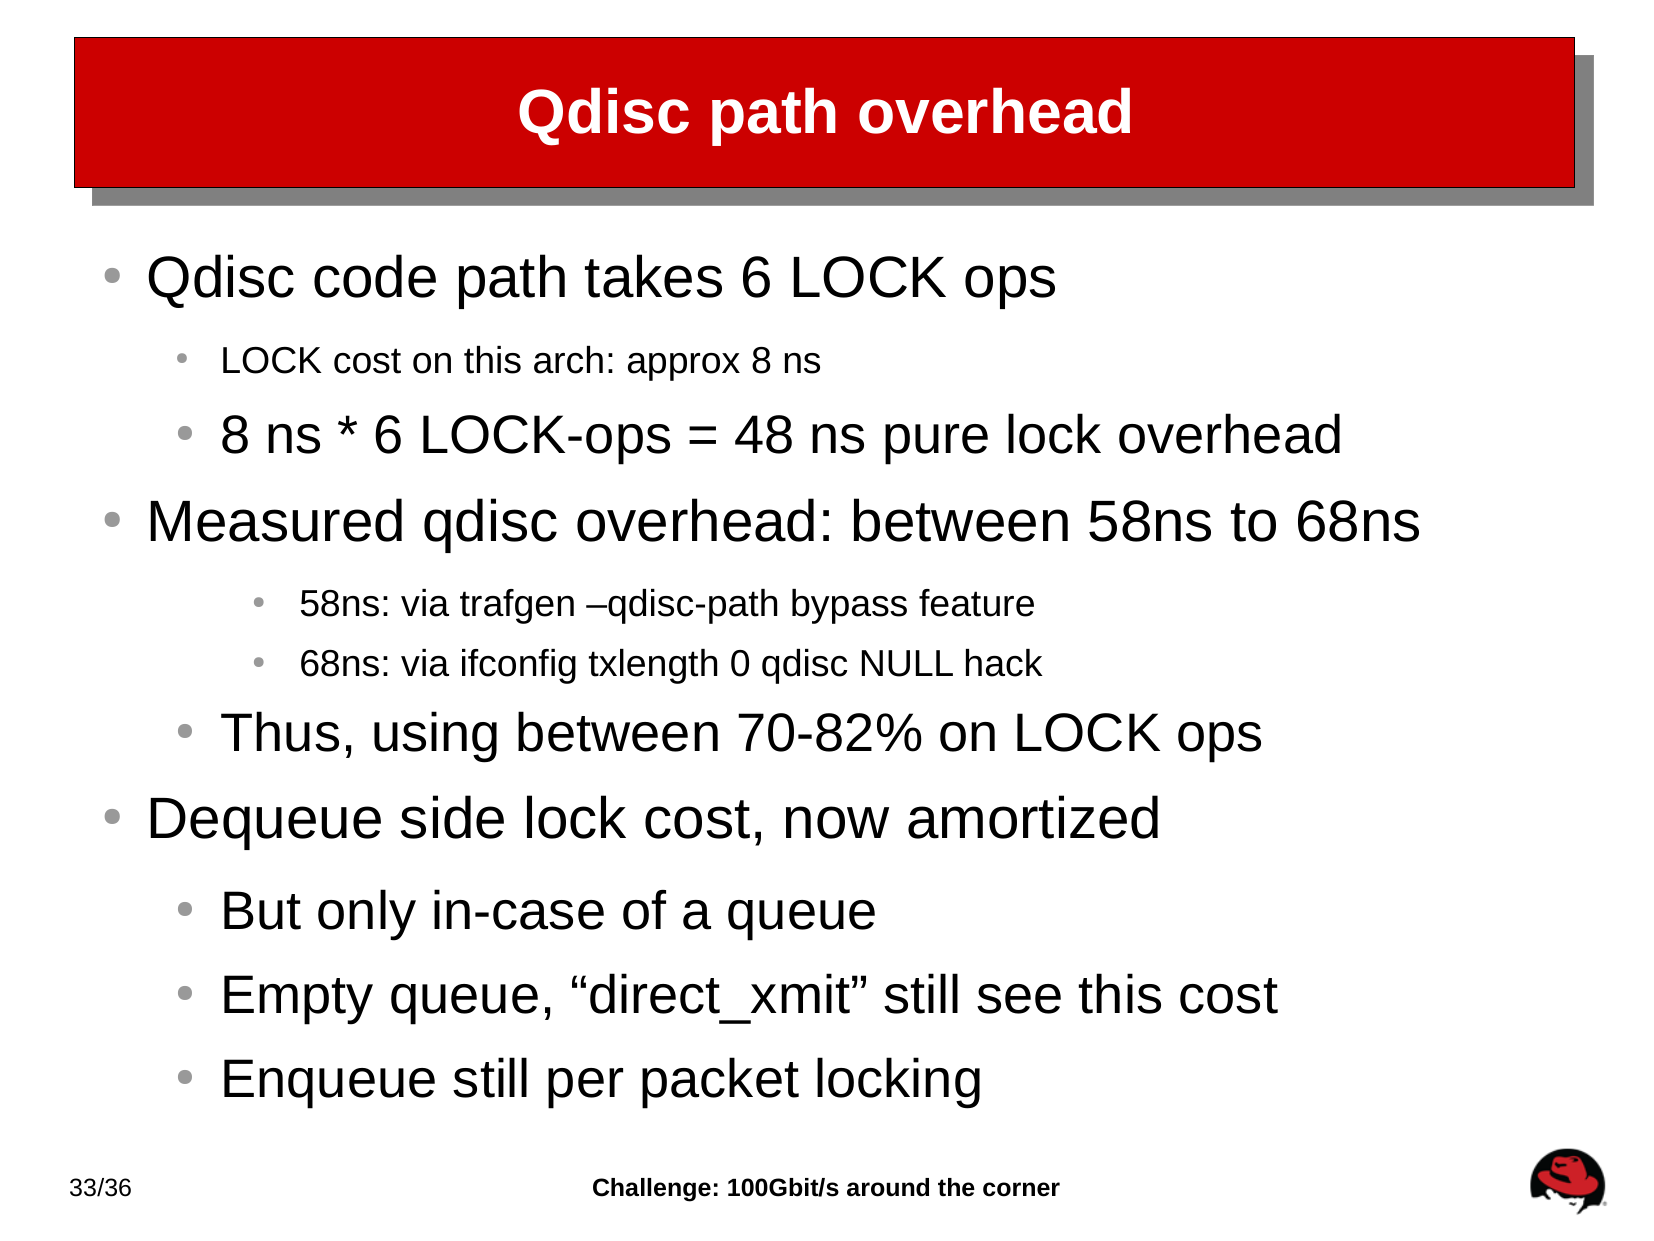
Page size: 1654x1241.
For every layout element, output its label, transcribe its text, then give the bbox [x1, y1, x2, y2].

list Qdisc code path takes 6 LOCK ops LOCK cost on this arch: approx 8 ns 8 ns * 6 LOCK-ops = 48 ns pure lock overhead Measured qdisc overhead: between 58ns to 68ns 58ns: via trafgen –qdisc-path bypass feature 68ns: via ifconfig txlength 0 qdisc NULL hack Thus, using between 70-82% on LOCK ops Dequeue side lock cost, now amortized But only in-case of a queue Empty queue, “direct_xmit” still see this cost Enqueue still per packet locking [86, 244, 1575, 1241]
picture [1575, 1146, 1613, 1224]
title Qdisc path overhead [82, 37, 1571, 188]
